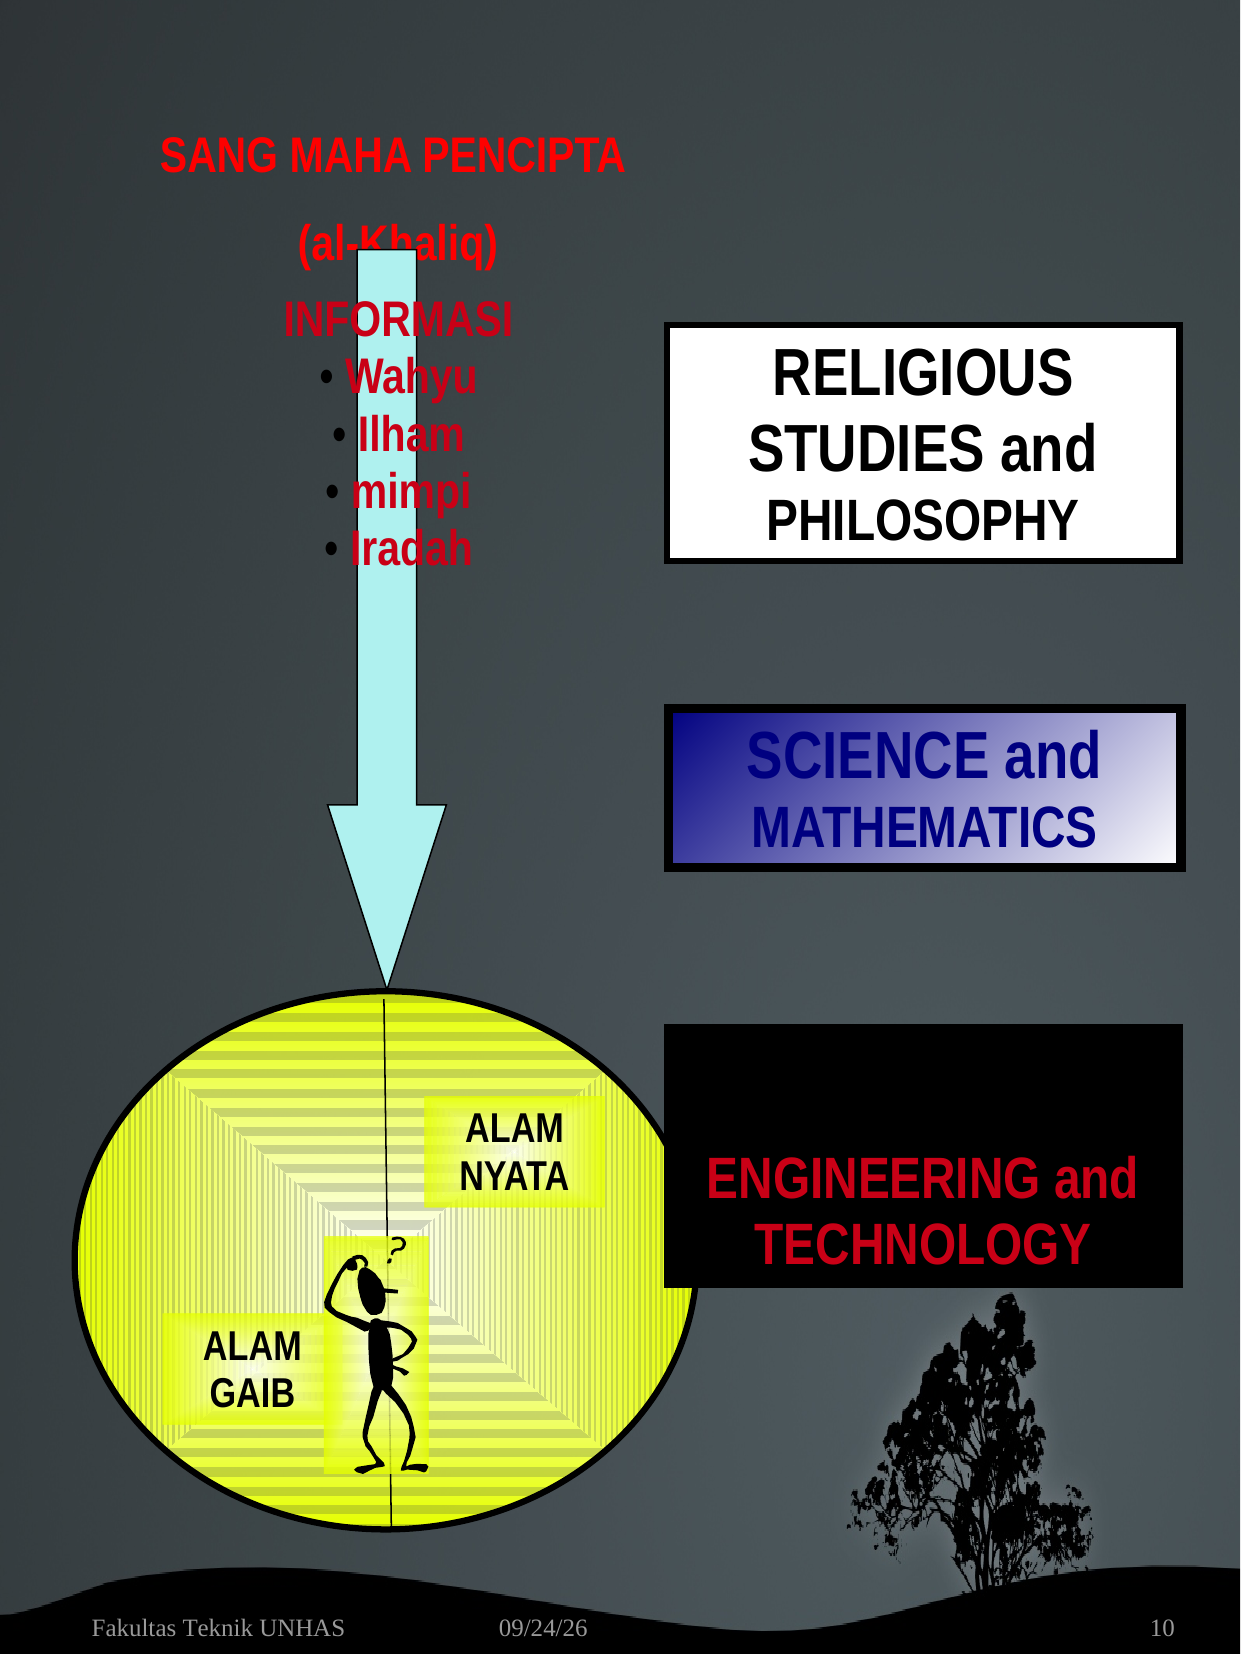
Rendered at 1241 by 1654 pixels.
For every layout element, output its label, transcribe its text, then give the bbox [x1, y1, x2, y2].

text_box [357, 249, 417, 282]
text_box SANG MAHA PENCIPTA (al-Khaliq) [4, 117, 792, 279]
text_box [74, 991, 696, 1530]
text_box INFORMASI Wahyu Ilham mimpi Iradah [177, 282, 621, 585]
picture [0, 0, 1241, 1654]
text_box RELIGIOUS STUDIES and PHILOSOPHY [666, 324, 1180, 561]
text_box ALAM GAIB [162, 1313, 323, 1425]
text_box ALAM NYATA [424, 1096, 605, 1208]
text_box [327, 585, 447, 990]
text_box SCIENCE and MATHEMATICS [668, 708, 1182, 868]
text_box ENGINEERING and TECHNOLOGY [666, 1027, 1180, 1285]
